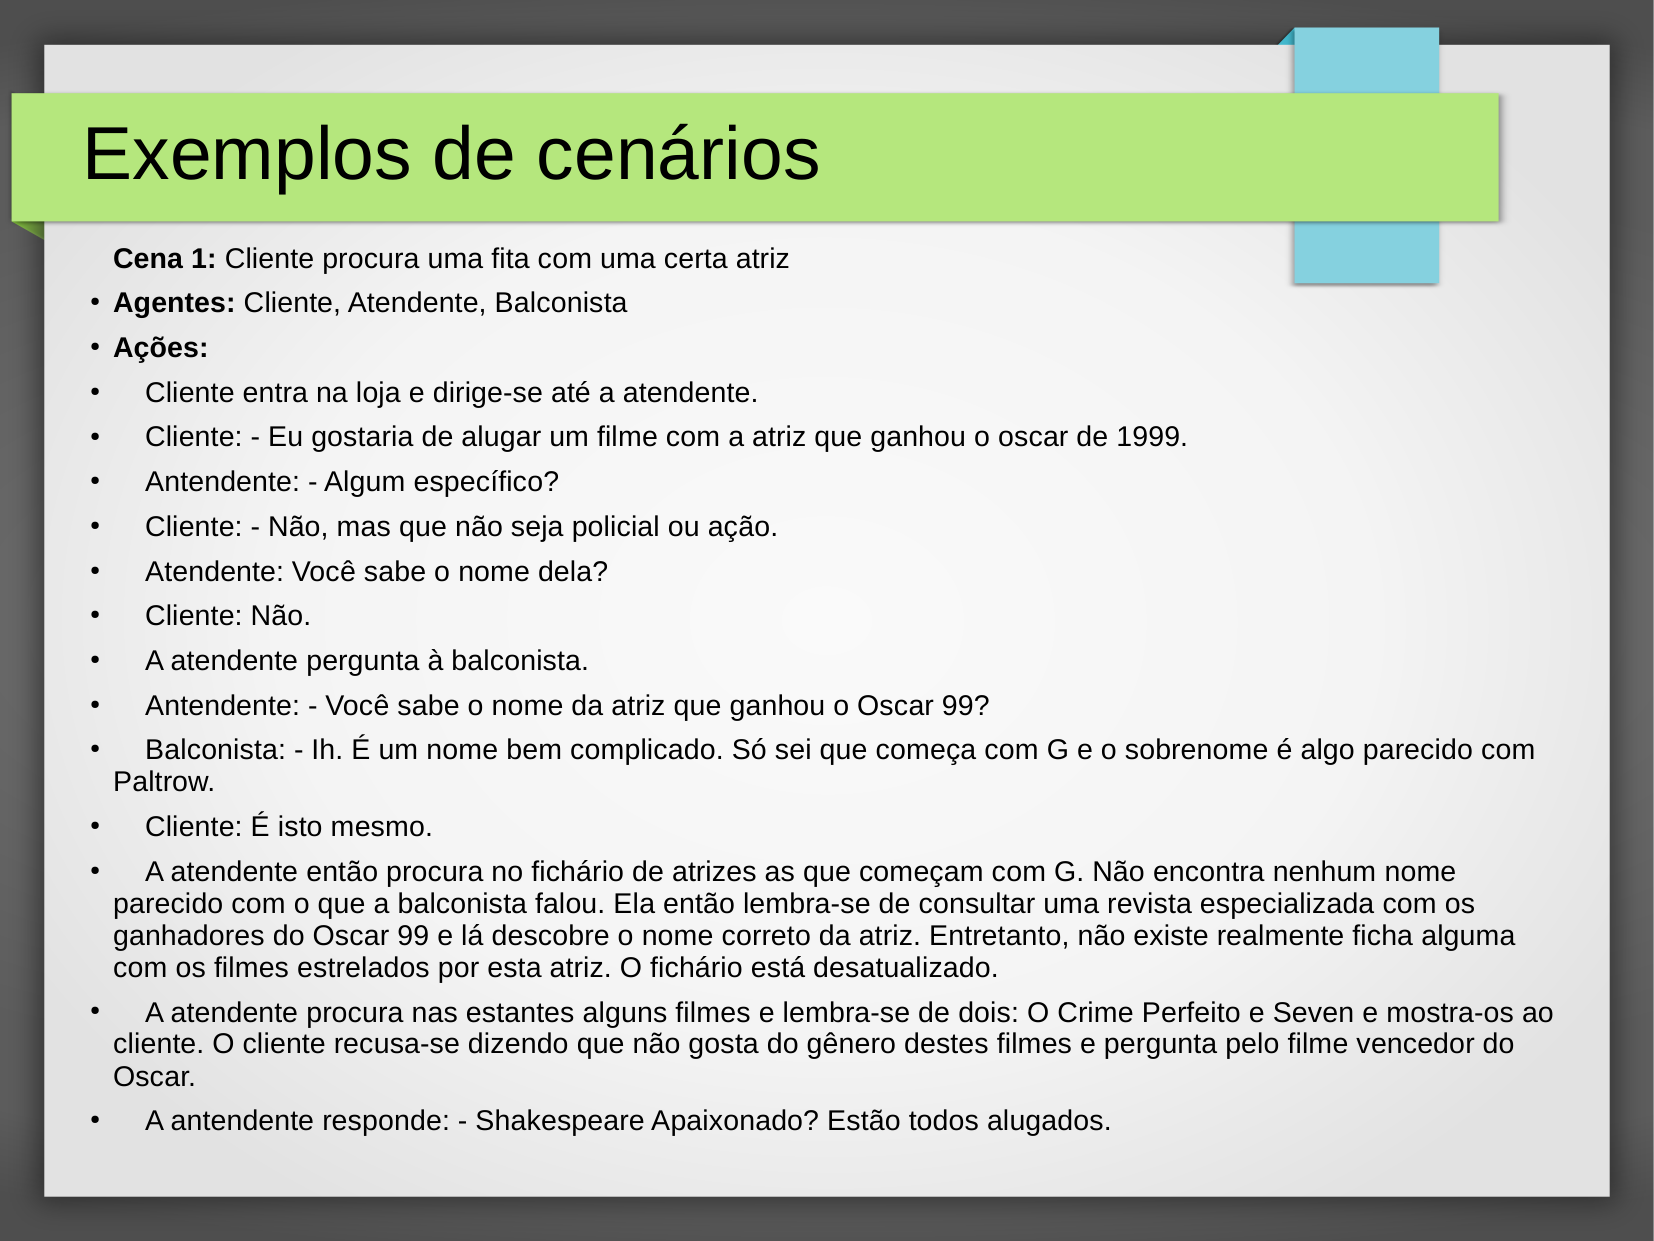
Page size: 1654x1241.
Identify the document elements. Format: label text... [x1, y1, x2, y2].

title Exemplos de cenários [82, 94, 1264, 213]
list Cena 1: Cliente procura uma fita com uma certa atriz Agentes: Cliente, Atendente, Balconista Ações: Cliente entra na loja e dirige-se até a atendente. Cliente: - Eu gostaria de alugar um filme com a atriz que ganhou o oscar de 1999. Antendente: - Algum específico? Cliente: - Não, mas que não seja policial ou ação. Atendente: Você sabe o nome dela? Cliente: Não. A atendente pergunta à balconista. Antendente: - Você sabe o nome da atriz que ganhou o Oscar 99? Balconista: - Ih. É um nome bem complicado. Só sei que começa com G e o sobrenome é algo parecido com Paltrow. Cliente: É isto mesmo. A atendente então procura no fichário de atrizes as que começam com G. Não encontra nenhum nome parecido com o que a balconista falou. Ela então lembra-se de consultar uma revista especializada com os ganhadores do Oscar 99 e lá descobre o nome correto da atriz. Entretanto, não existe realmente ficha alguma com os filmes estrelados por esta atriz. O fichário está desatualizado. A atendente procura nas estantes alguns filmes e lembra-se de dois: O Crime Perfeito e Seven e mostra-os ao cliente. O cliente recusa-se dizendo que não gosta do gênero destes filmes e pergunta pelo filme vencedor do Oscar. A antendente responde: - Shakespeare Apaixonado? Estão todos alugados. [82, 242, 1571, 1158]
picture [0, 0, 1654, 1241]
